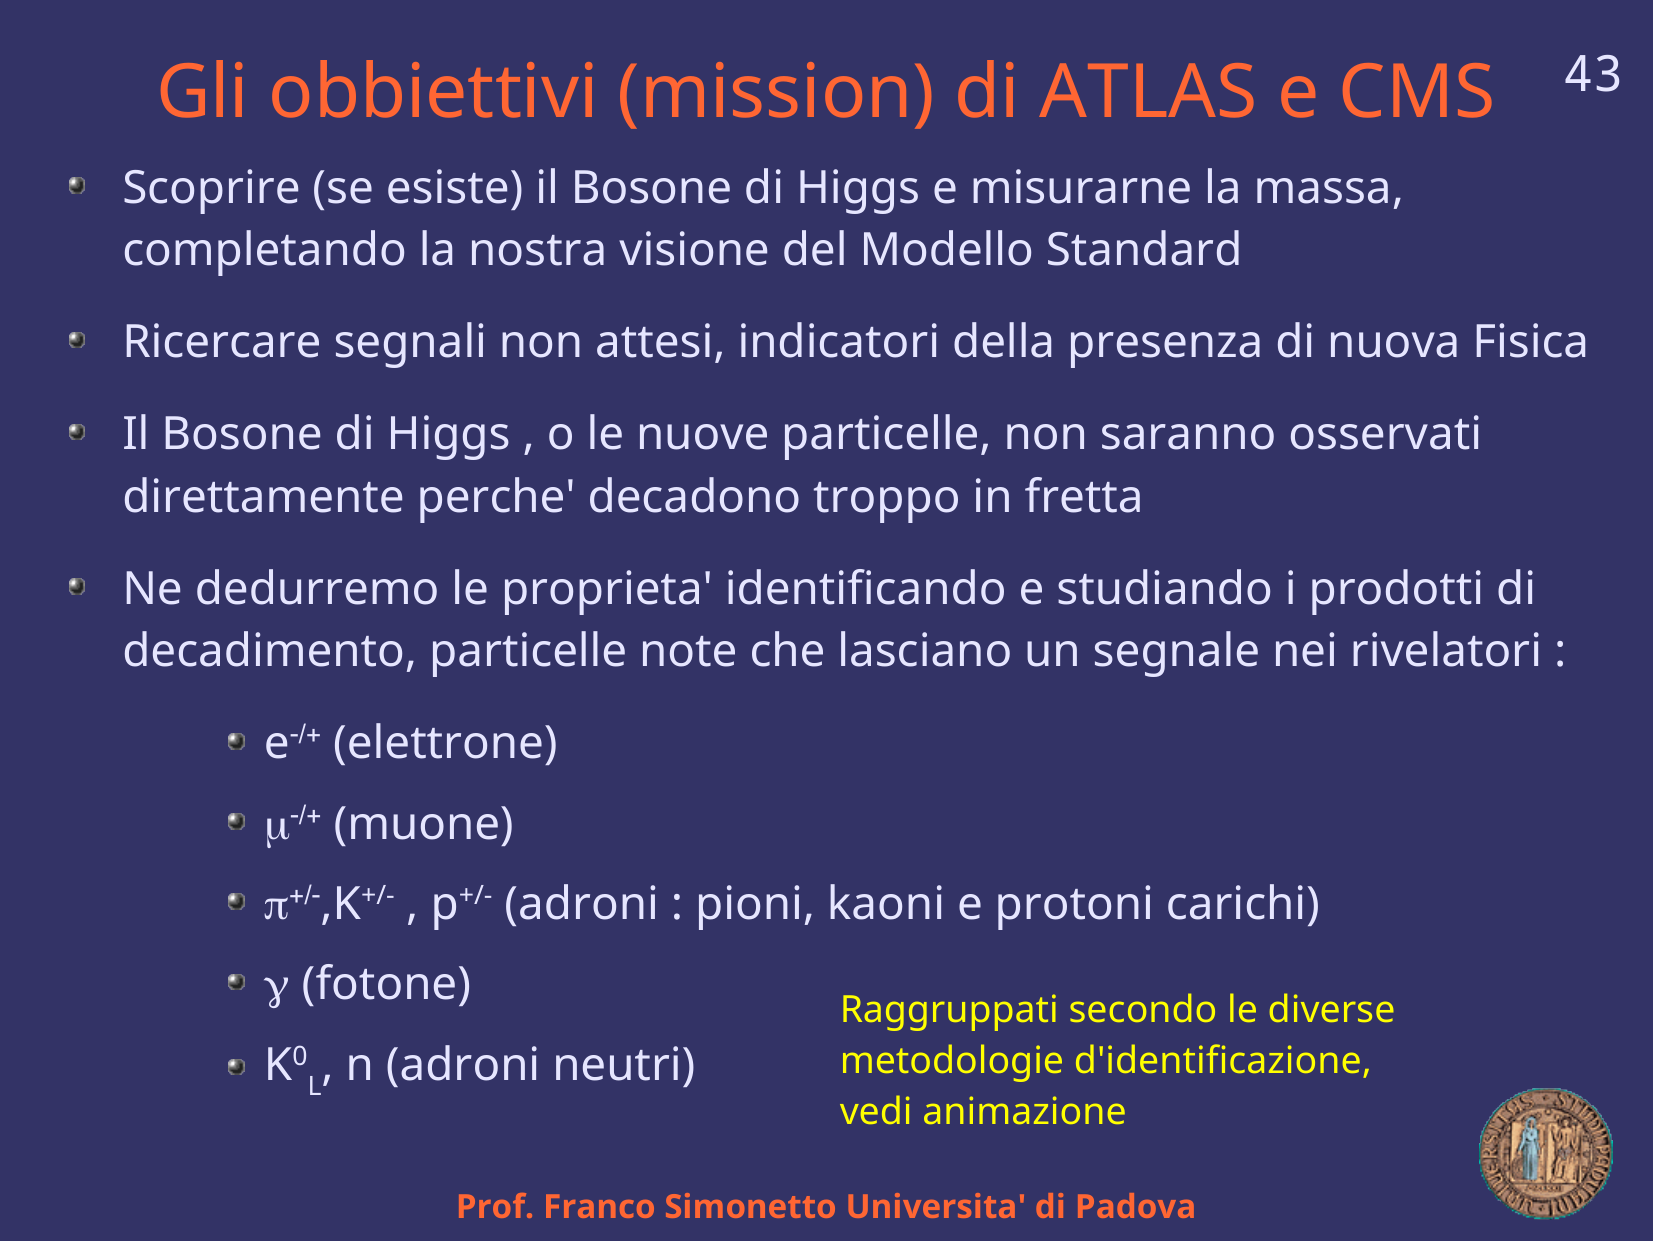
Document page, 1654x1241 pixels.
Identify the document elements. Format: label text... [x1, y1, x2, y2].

picture [1479, 1120, 1613, 1221]
text_box Raggruppati secondo le diverse metodologie d'identificazione, vedi animazione [825, 975, 1394, 1147]
title Gli obbiettivi (mission) di ATLAS e CMS [82, 37, 1571, 139]
list Scoprire (se esiste) il Bosone di Higgs e misurarne la massa, completando la nostra visione del Modello Standard Ricercare segnali non attesi, indicatori della presenza di nuova Fisica Il Bosone di Higgs , o le nuove particelle, non saranno osservati direttamente perche' decadono troppo in fretta Ne dedurremo le proprieta' identificando e studiando i prodotti di decadimento, particelle note che lasciano un segnale nei rivelatori : e-/+ (elettrone) m-/+ (muone) p+/-,K+/- , p+/- (adroni : pioni, kaoni e protoni carichi) g (fotone) K0L, n (adroni neutri) [51, 154, 1613, 1120]
